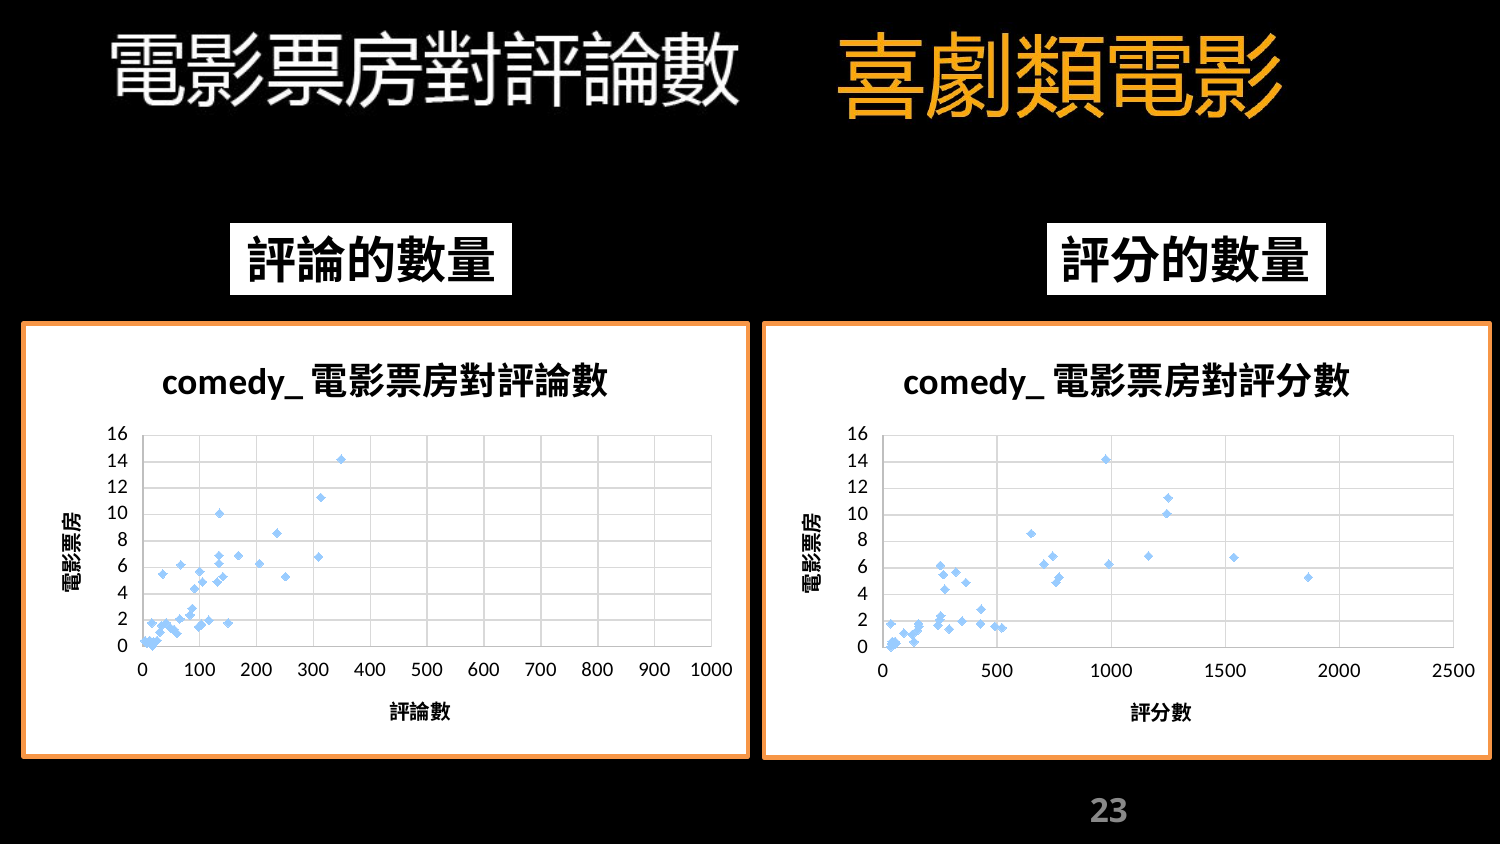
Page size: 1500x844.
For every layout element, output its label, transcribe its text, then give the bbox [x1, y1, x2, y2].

picture [825, 22, 1291, 125]
chart [21, 321, 750, 759]
text_box 評論的數量 [228, 221, 514, 297]
picture [89, 20, 761, 127]
chart [761, 321, 1493, 760]
text_box 評分的數量 [1045, 221, 1329, 297]
text_box 23 [1074, 782, 1426, 827]
